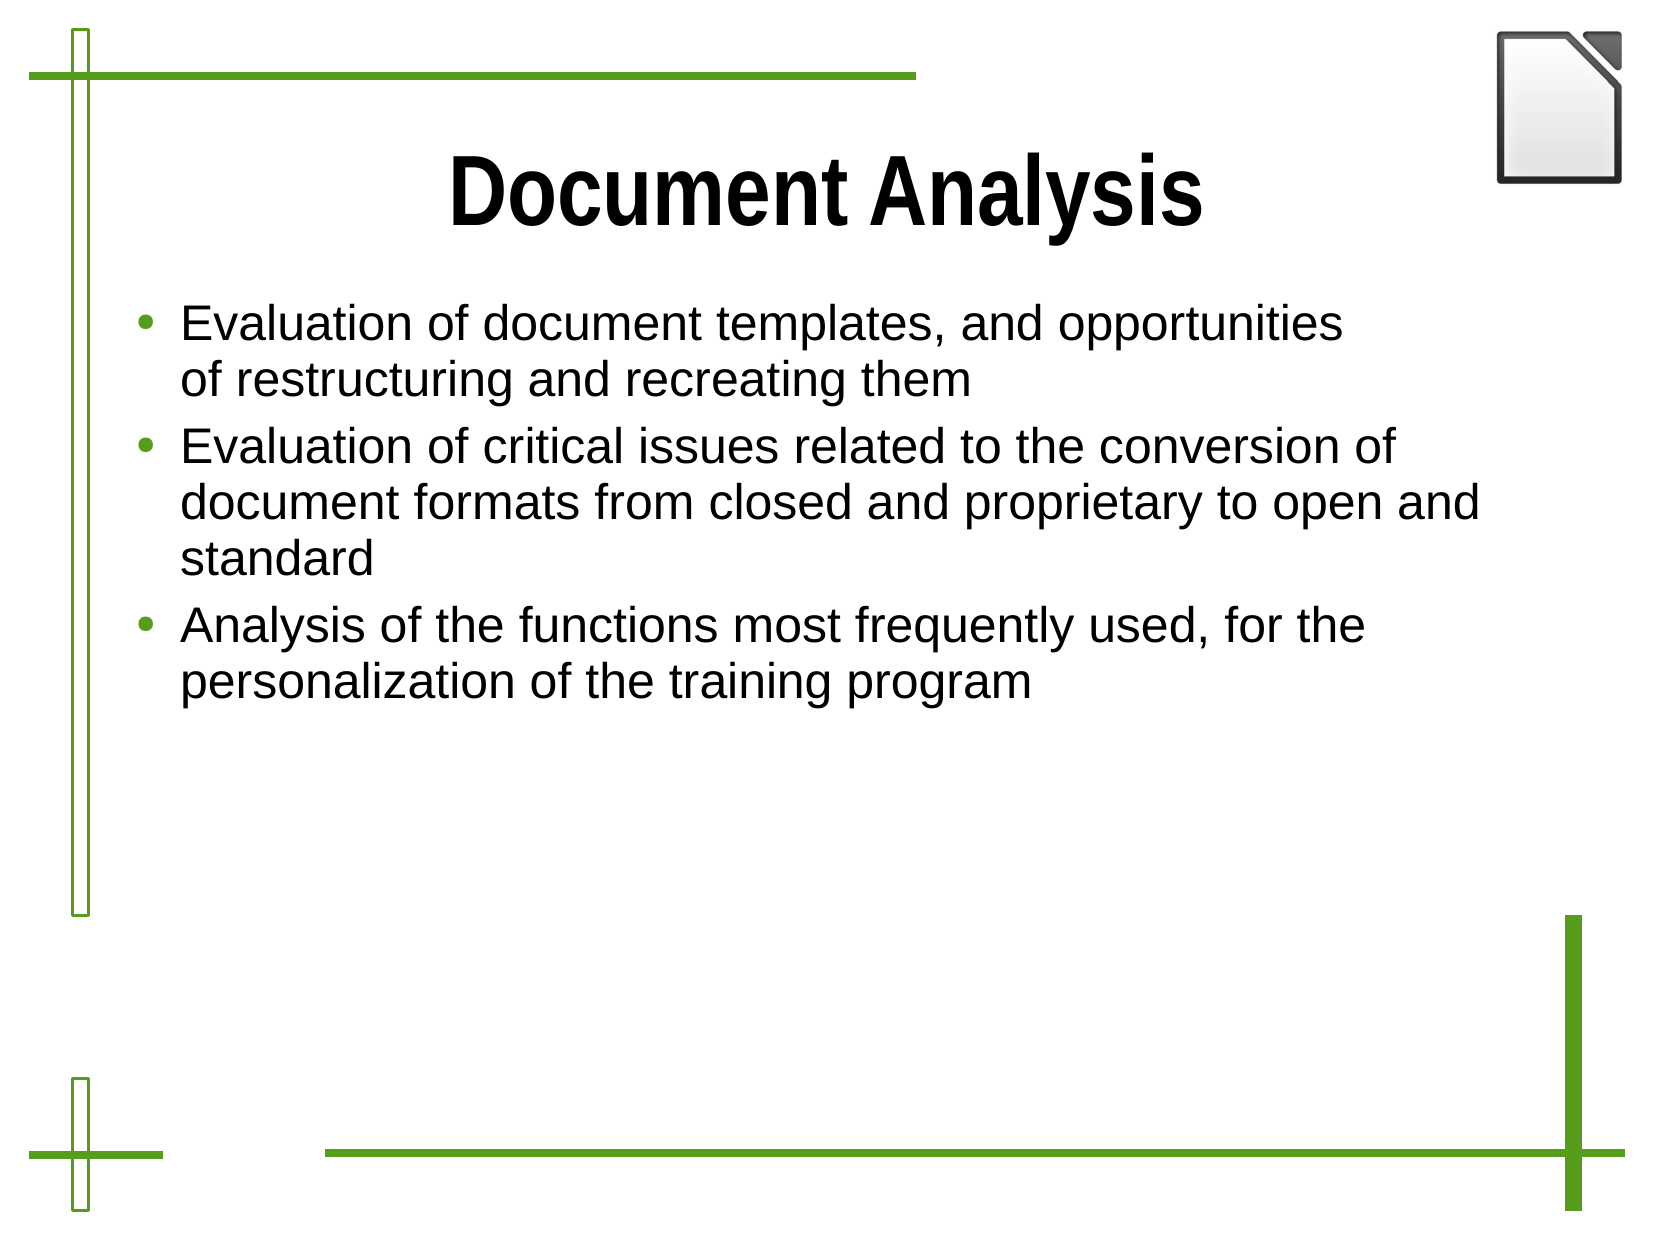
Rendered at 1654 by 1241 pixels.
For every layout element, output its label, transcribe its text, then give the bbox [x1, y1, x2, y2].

title Document Analysis [118, 118, 1536, 260]
picture [1494, 29, 1624, 186]
list Evaluation of document templates, and opportunities of restructuring and recreating them Evaluation of critical issues related to the conversion of document formats from closed and proprietary to open and standard Analysis of the functions most frequently used, for the personalization of the training program [118, 295, 1536, 1123]
